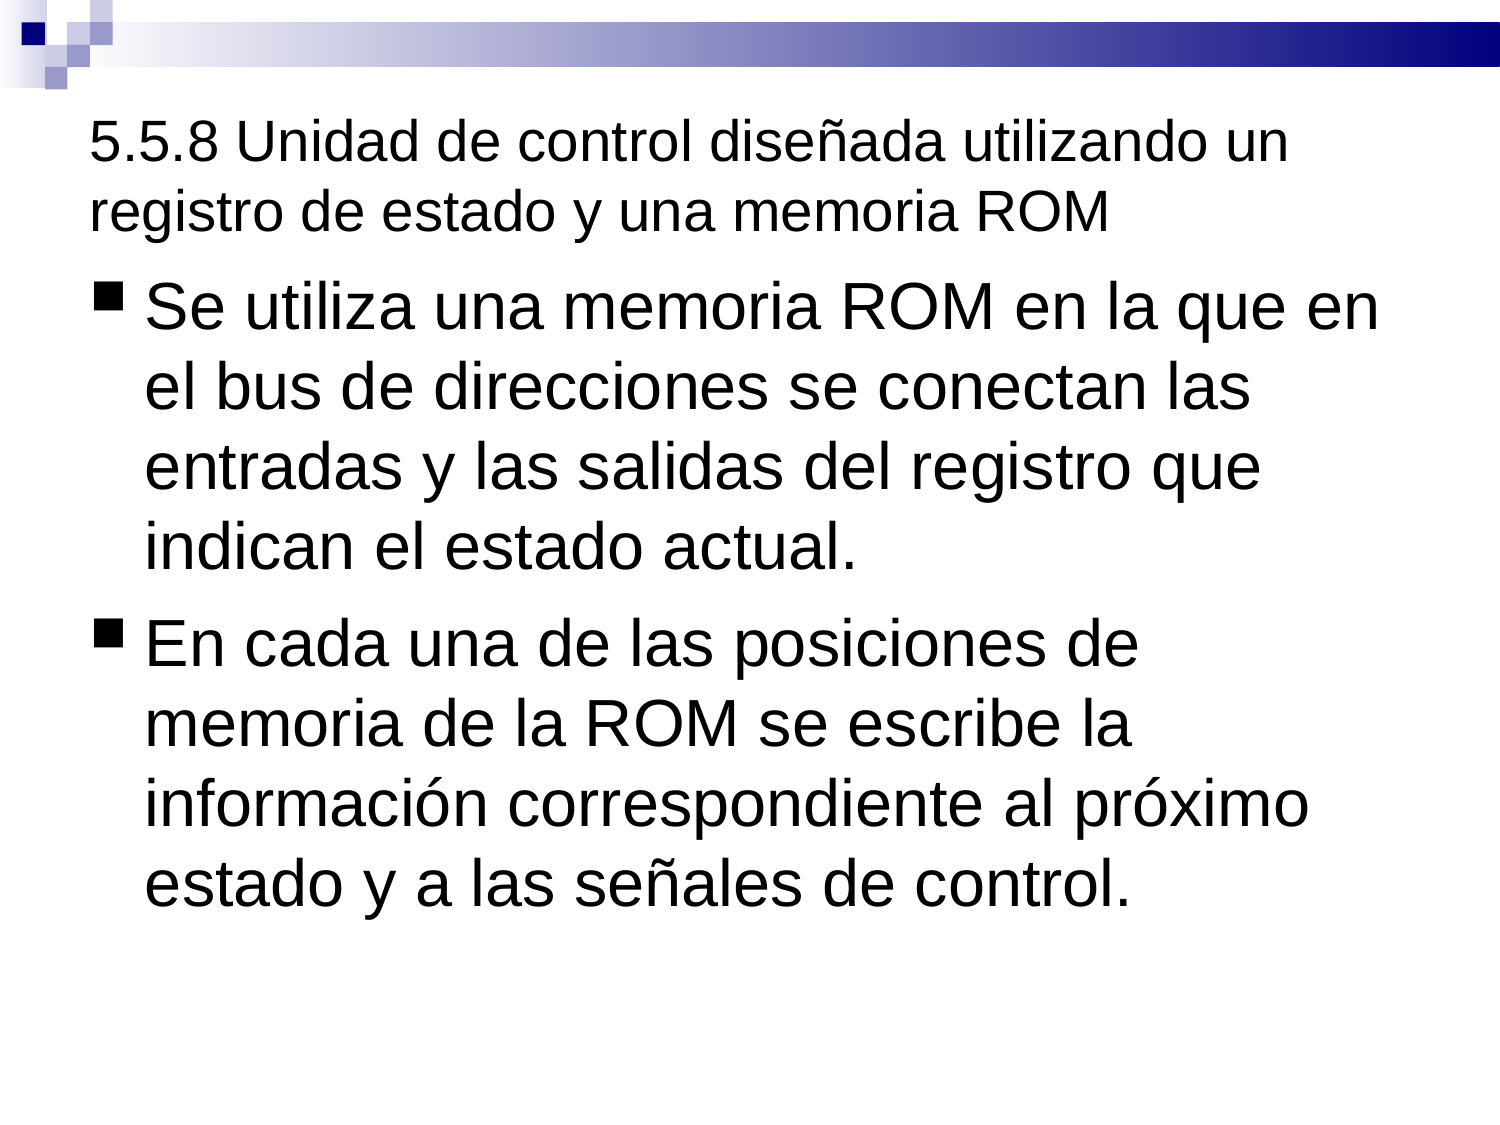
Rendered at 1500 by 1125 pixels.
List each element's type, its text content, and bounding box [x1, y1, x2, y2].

title 5.5.8 Unidad de control diseñada utilizando un registro de estado y una memoria ROM [75, 95, 1426, 251]
list Se utiliza una memoria ROM en la que en el bus de direcciones se conectan las entradas y las salidas del registro que indican el estado actual. En cada una de las posiciones de memoria de la ROM se escribe la información correspondiente al próximo estado y a las señales de control. [75, 255, 1426, 963]
